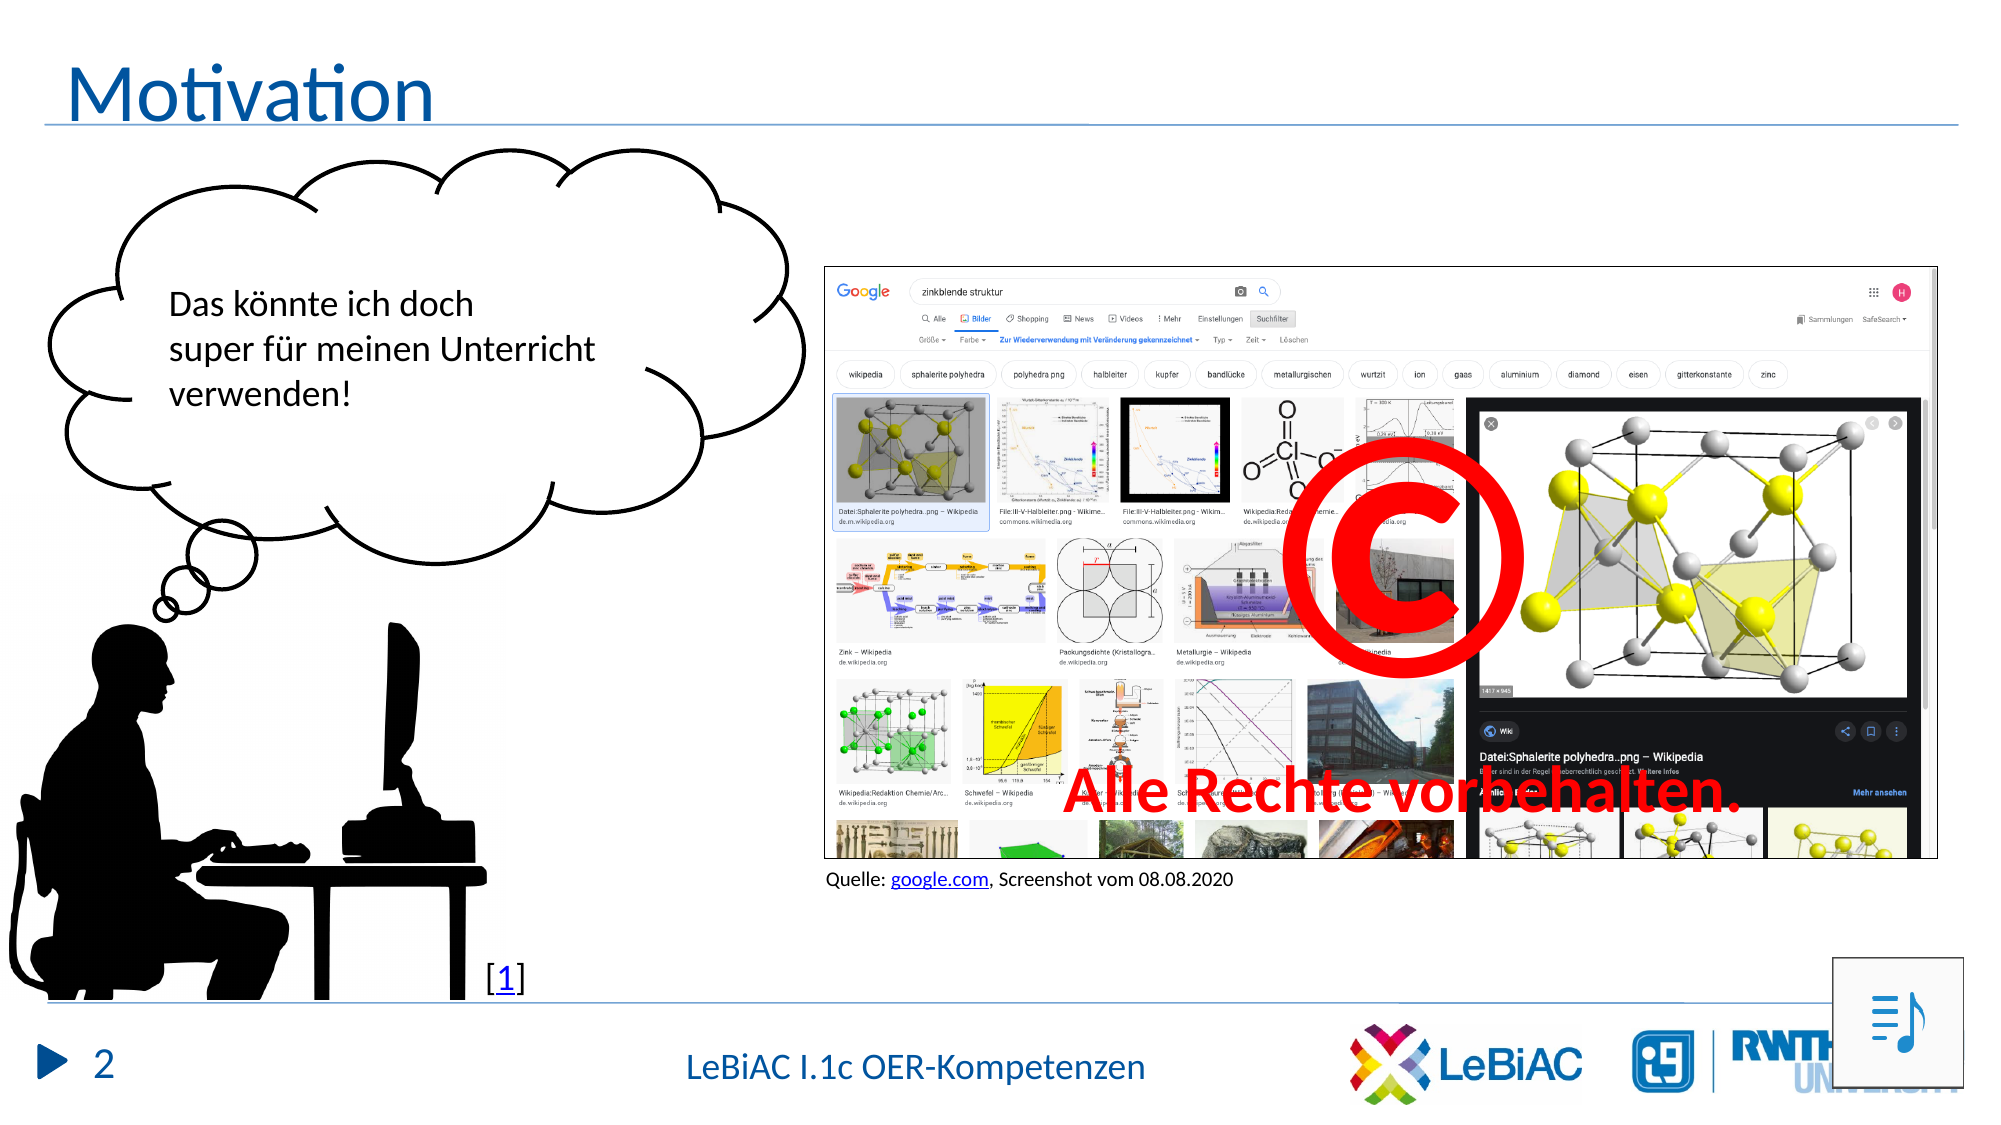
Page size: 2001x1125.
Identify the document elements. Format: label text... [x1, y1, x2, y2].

title Motivation [50, 47, 1962, 130]
text_box Quelle: google.com, Screenshot vom 08.08.2020 [811, 858, 1951, 898]
picture [824, 266, 1938, 858]
text_box [1] [469, 945, 542, 1006]
text_box © Alle Rechte vorbehalten. [1005, 323, 1801, 834]
picture [0, 493, 506, 1000]
text_box [1831, 956, 1965, 1090]
text_box Das könnte ich doch super für meinen Unterricht verwenden! [49, 150, 804, 621]
picture [1350, 1024, 1582, 1105]
picture [1631, 1028, 1966, 1094]
